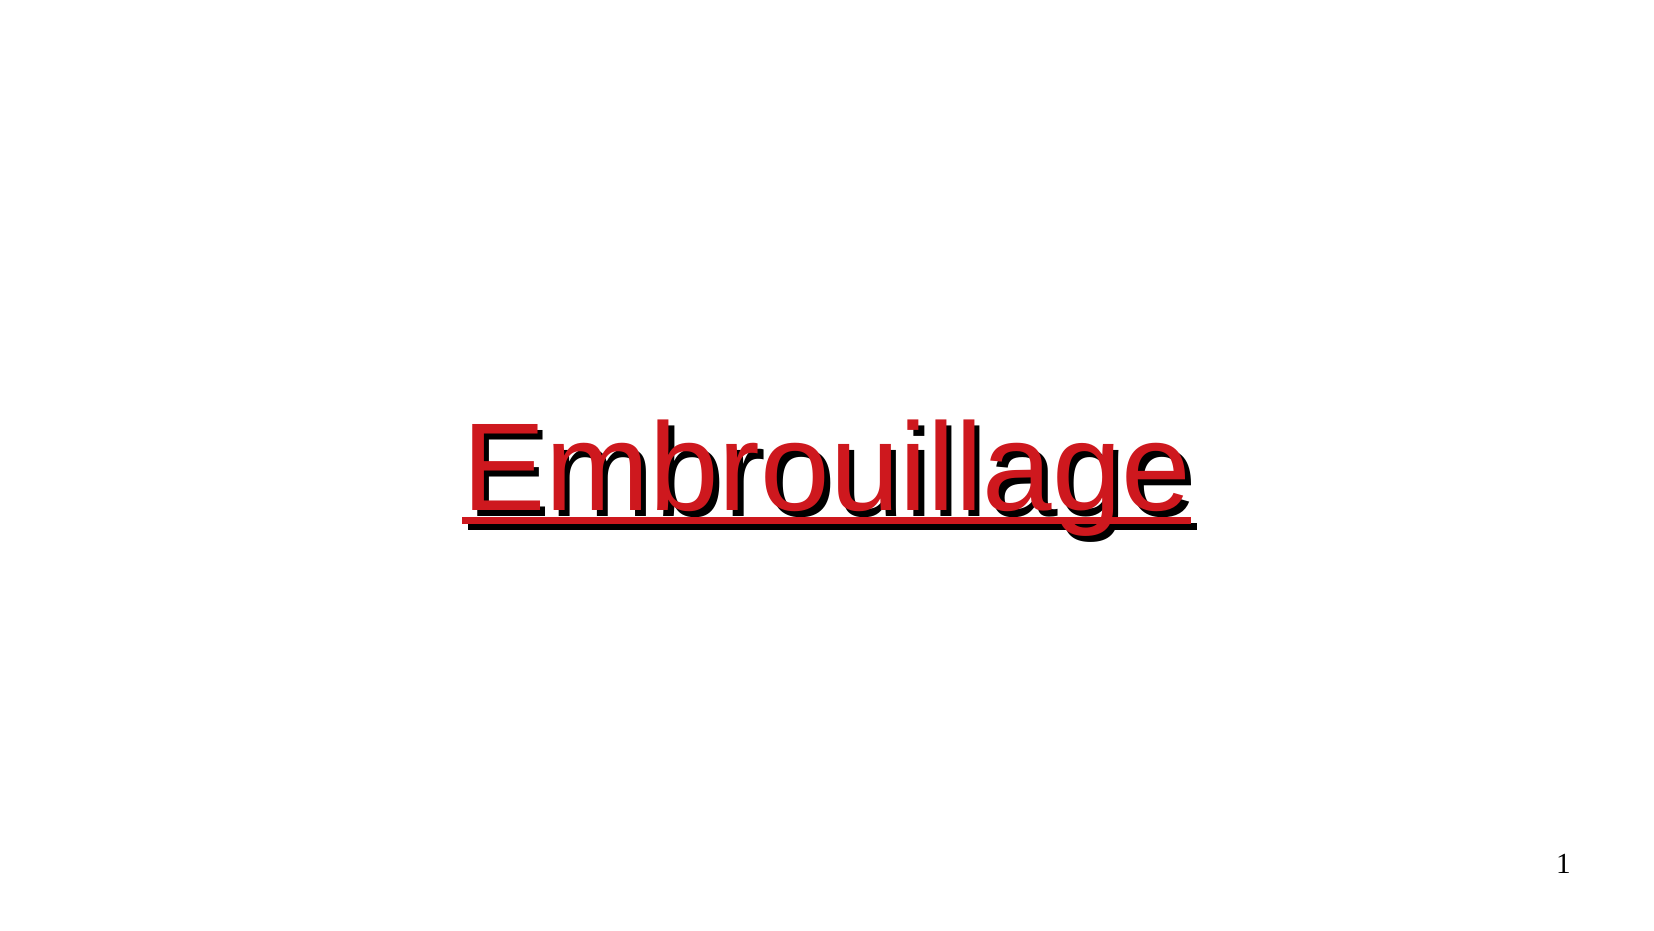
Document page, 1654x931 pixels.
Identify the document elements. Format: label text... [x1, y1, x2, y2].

title Embrouillage [82, 389, 1571, 546]
